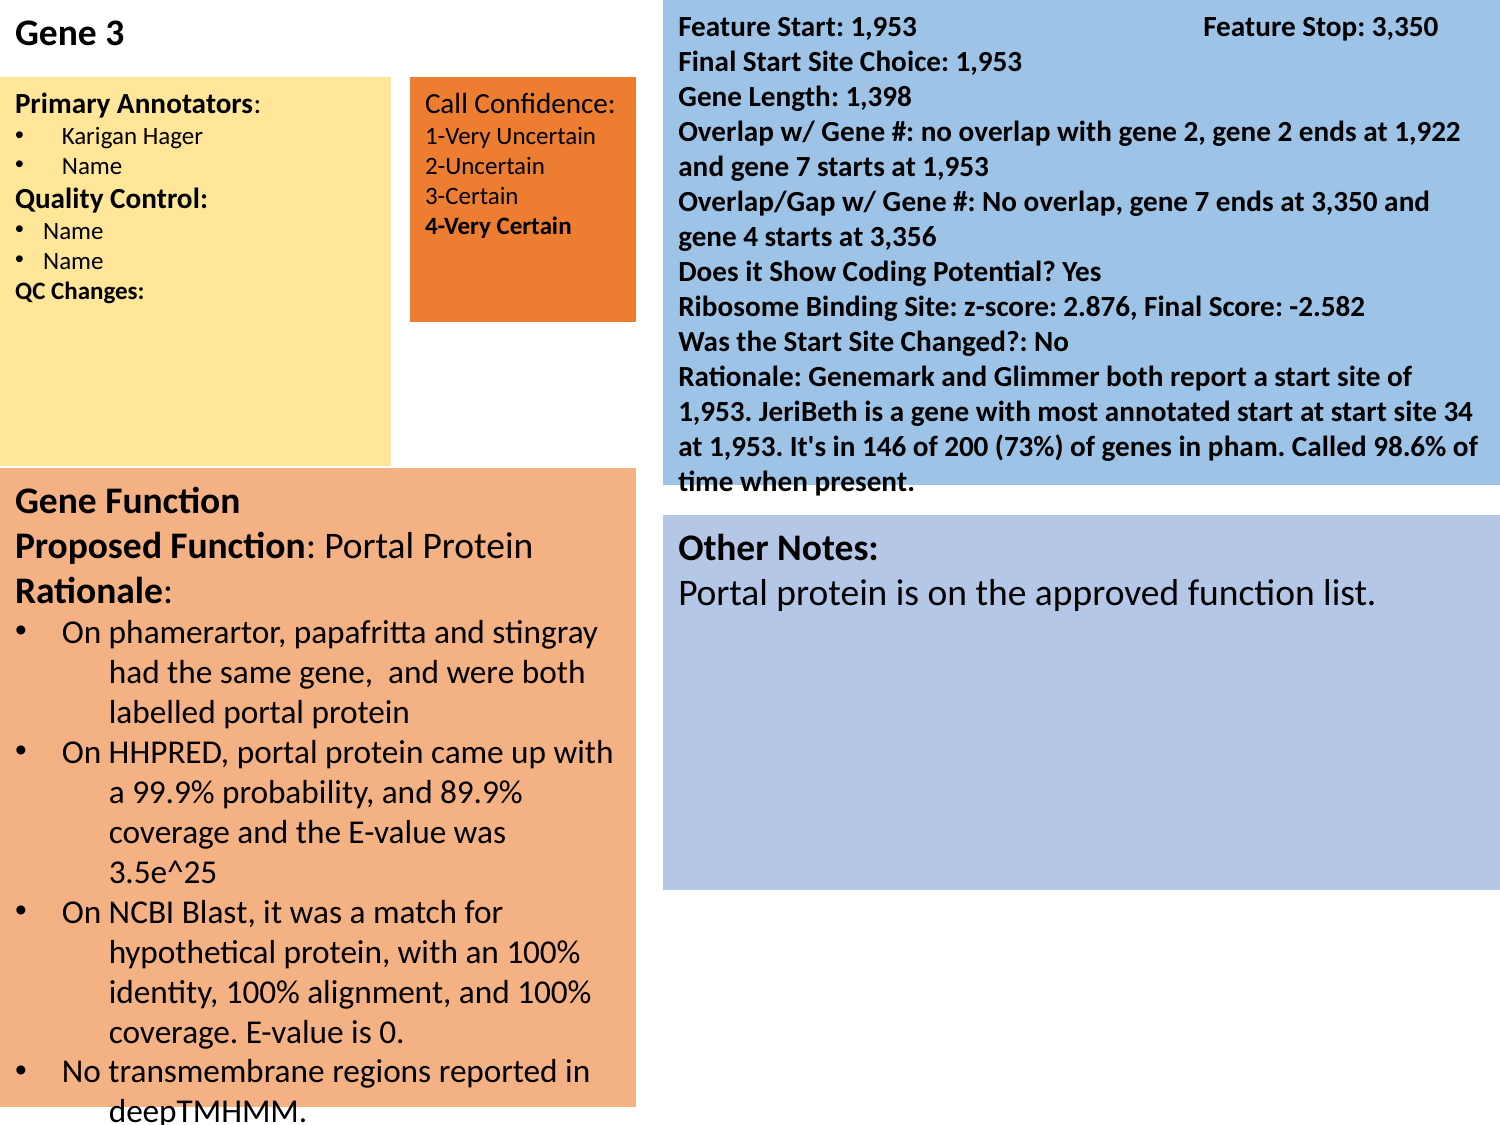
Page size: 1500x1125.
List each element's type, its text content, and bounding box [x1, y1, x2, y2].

text_box Feature Start: 1,953 Feature Stop: 3,350 Final Start Site Choice: 1,953 Gene Length: 1,398 Overlap w/ Gene #: no overlap with gene 2, gene 2 ends at 1,922 and gene 7 starts at 1,953 Overlap/Gap w/ Gene #: No overlap, gene 7 ends at 3,350 and gene 4 starts at 3,356 Does it Show Coding Potential? Yes Ribosome Binding Site: z-score: 2.876, Final Score: -2.582 Was the Start Site Changed?: No Rationale: Genemark and Glimmer both report a start site of 1,953. JeriBeth is a gene with most annotated start at start site 34 at 1,953. It's in 146 of 200 (73%) of genes in pham. Called 98.6% of time when present. [663, 0, 1500, 485]
text_box Gene Function Proposed Function: Portal Protein Rationale: On phamerartor, papafritta and stingray had the same gene, and were both labelled portal protein On HHPRED, portal protein came up with a 99.9% probability, and 89.9% coverage and the E-value was 3.5e^25 On NCBI Blast, it was a match for hypothetical protein, with an 100% identity, 100% alignment, and 100% coverage. E-value is 0. No transmembrane regions reported in deepTMHMM. [0, 468, 636, 1107]
text_box Call Confidence: 1-Very Uncertain 2-Uncertain 3-Certain 4-Very Certain [410, 77, 636, 322]
text_box Primary Annotators: Karigan Hager Name Quality Control: Name Name QC Changes: [0, 77, 391, 466]
text_box Other Notes: Portal protein is on the approved function list. [663, 515, 1500, 890]
text_box Gene 3 [0, 0, 140, 61]
